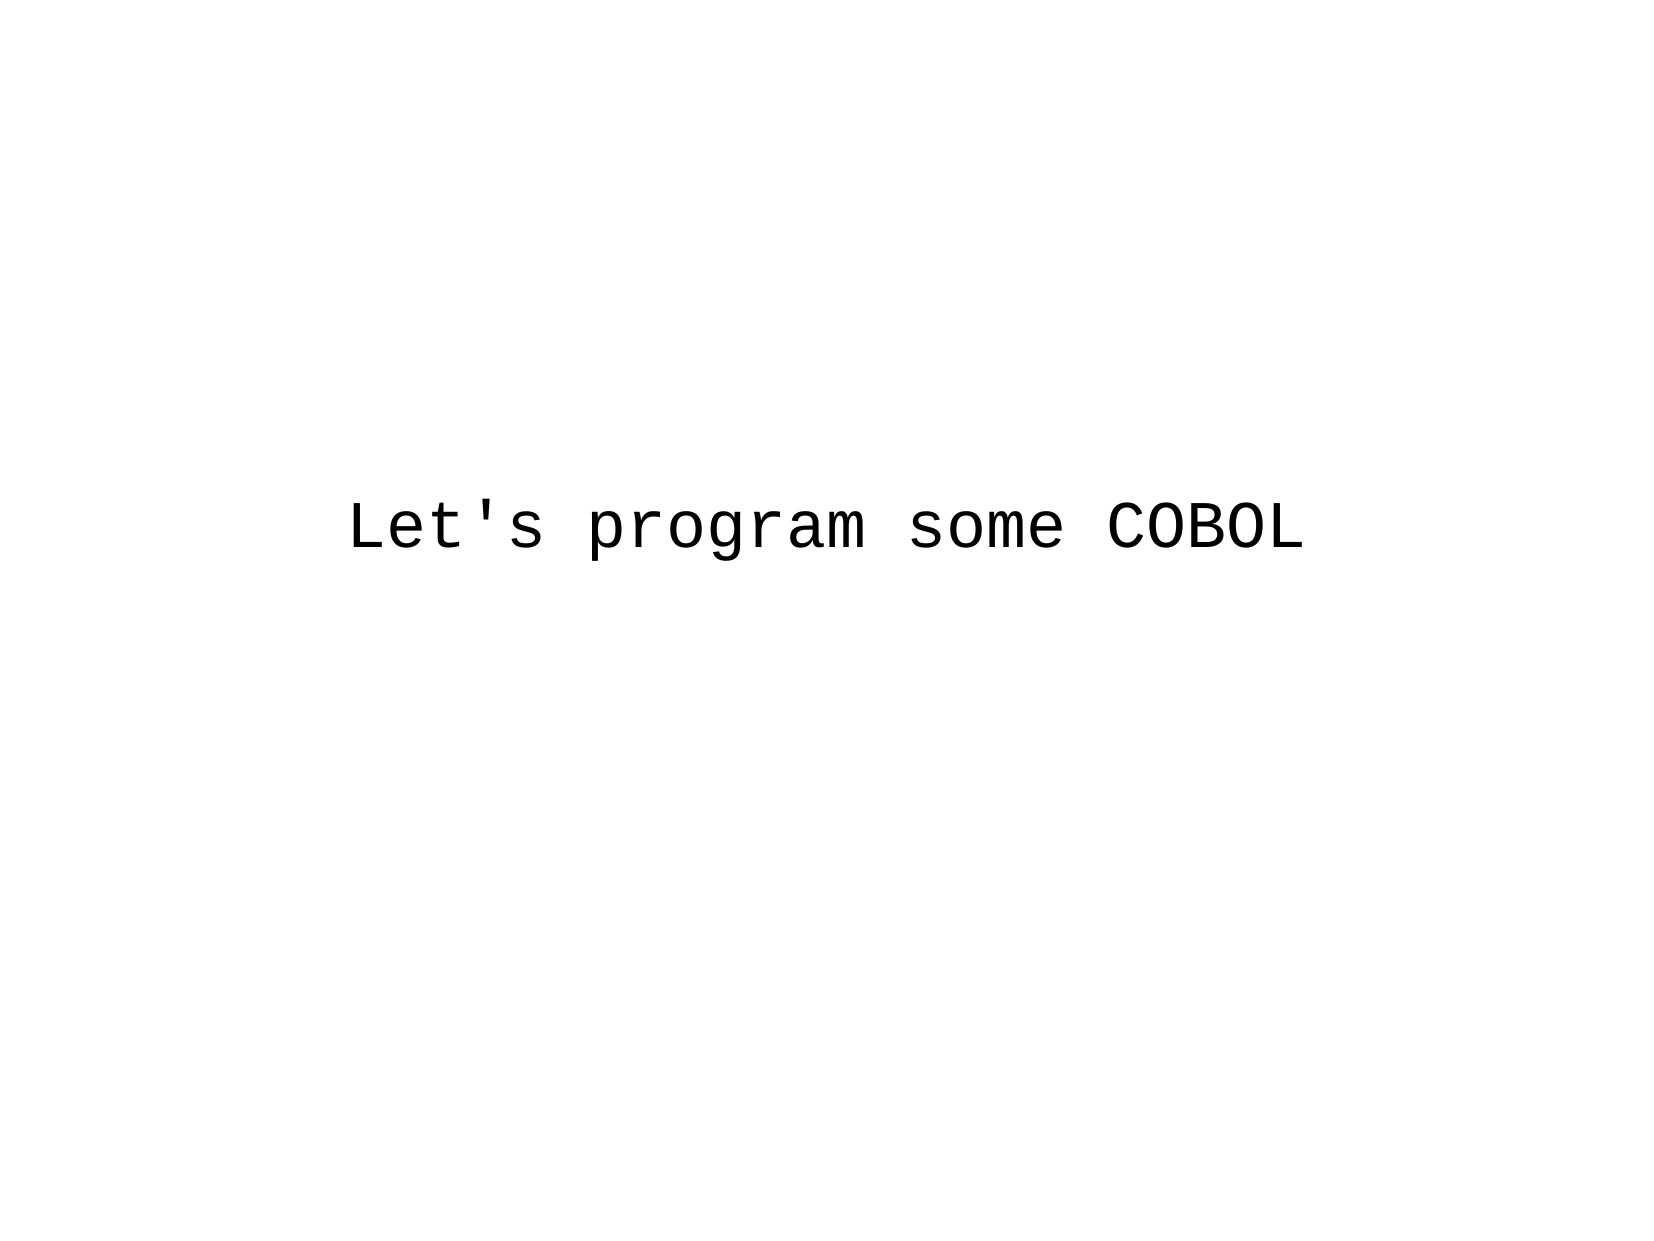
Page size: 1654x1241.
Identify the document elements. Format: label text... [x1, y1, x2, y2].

subtitle Let's program some COBOL [82, 49, 1571, 1010]
